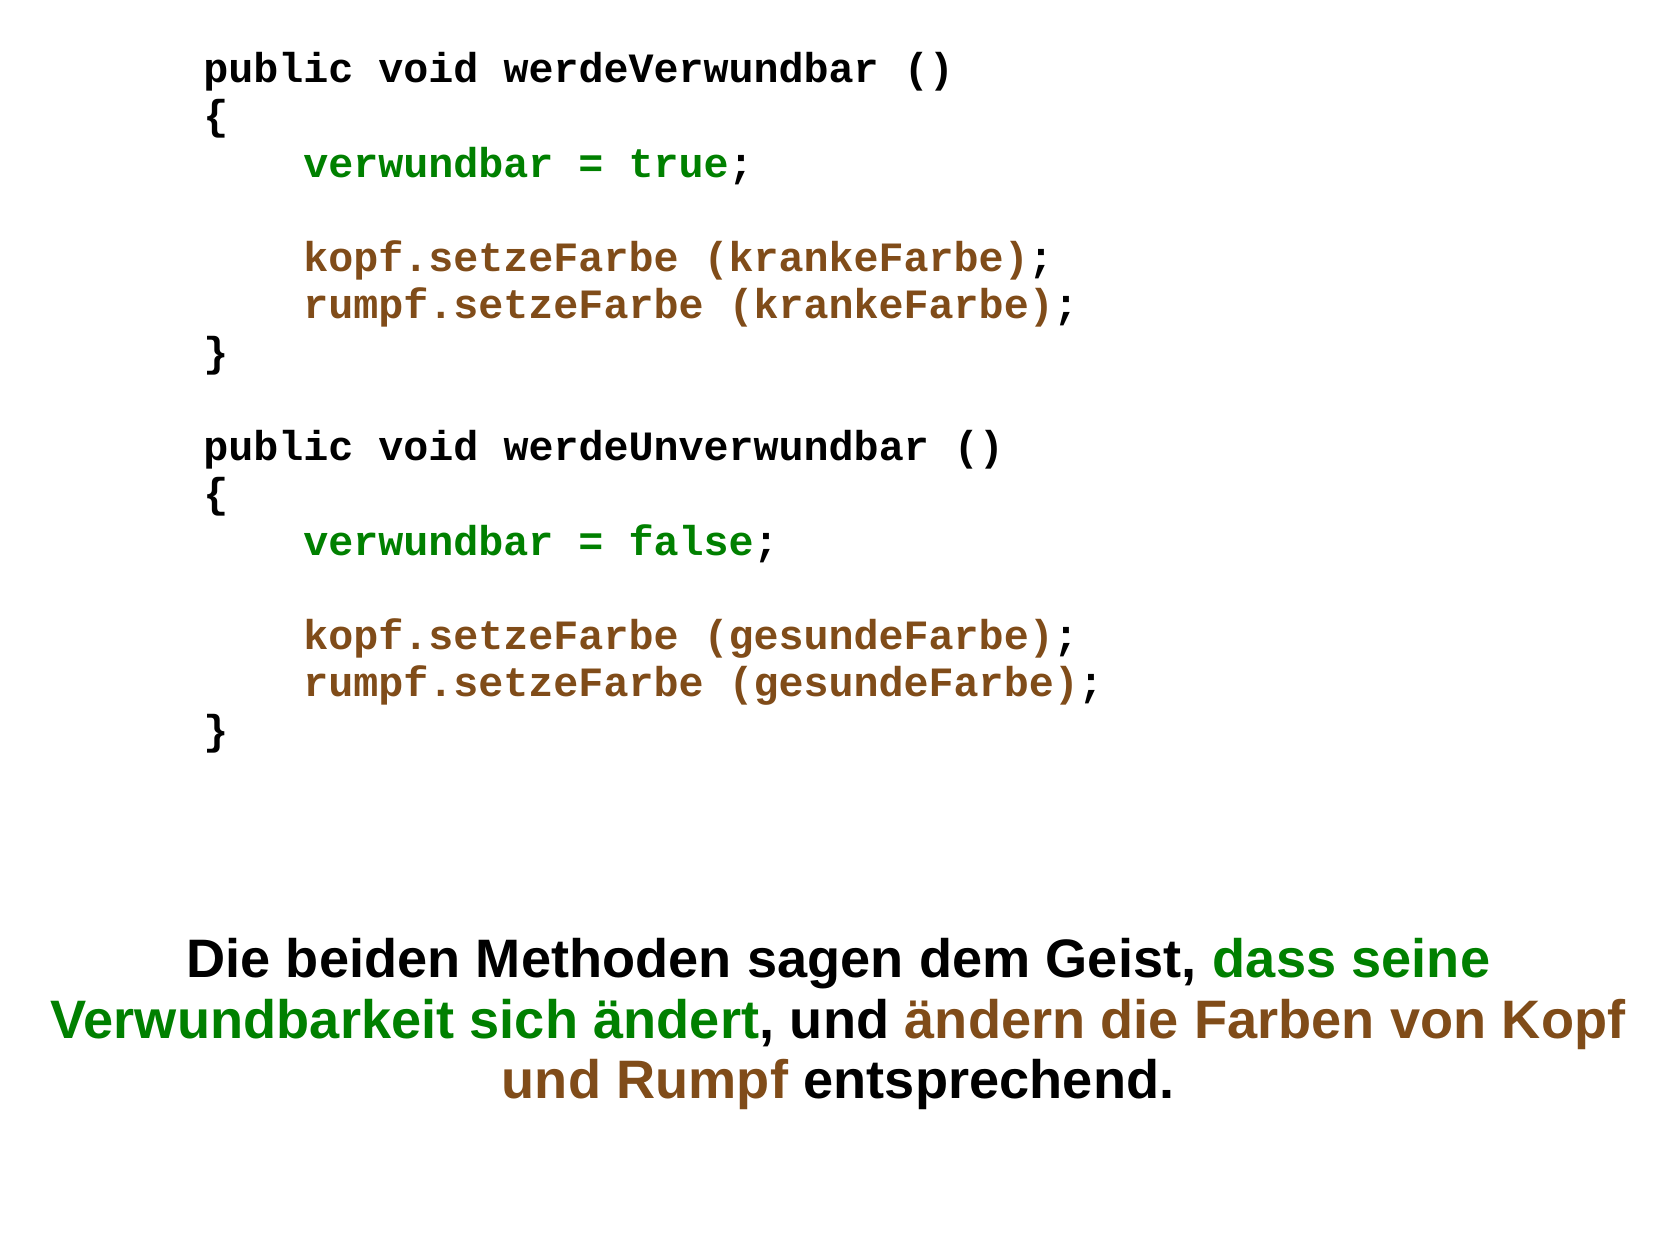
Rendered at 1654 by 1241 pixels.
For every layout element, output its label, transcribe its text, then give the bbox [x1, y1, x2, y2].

text_box public void werdeVerwundbar () { verwundbar = true; kopf.setzeFarbe (krankeFarbe); rumpf.setzeFarbe (krankeFarbe); } public void werdeUnverwundbar () { verwundbar = false; kopf.setzeFarbe (gesundeFarbe); rumpf.setzeFarbe (gesundeFarbe); } [88, 40, 1654, 773]
text_box Die beiden Methoden sagen dem Geist, dass seine Verwundbarkeit sich ändert, und ändern die Farben von Kopf und Rumpf entsprechend. [23, 921, 1654, 1182]
